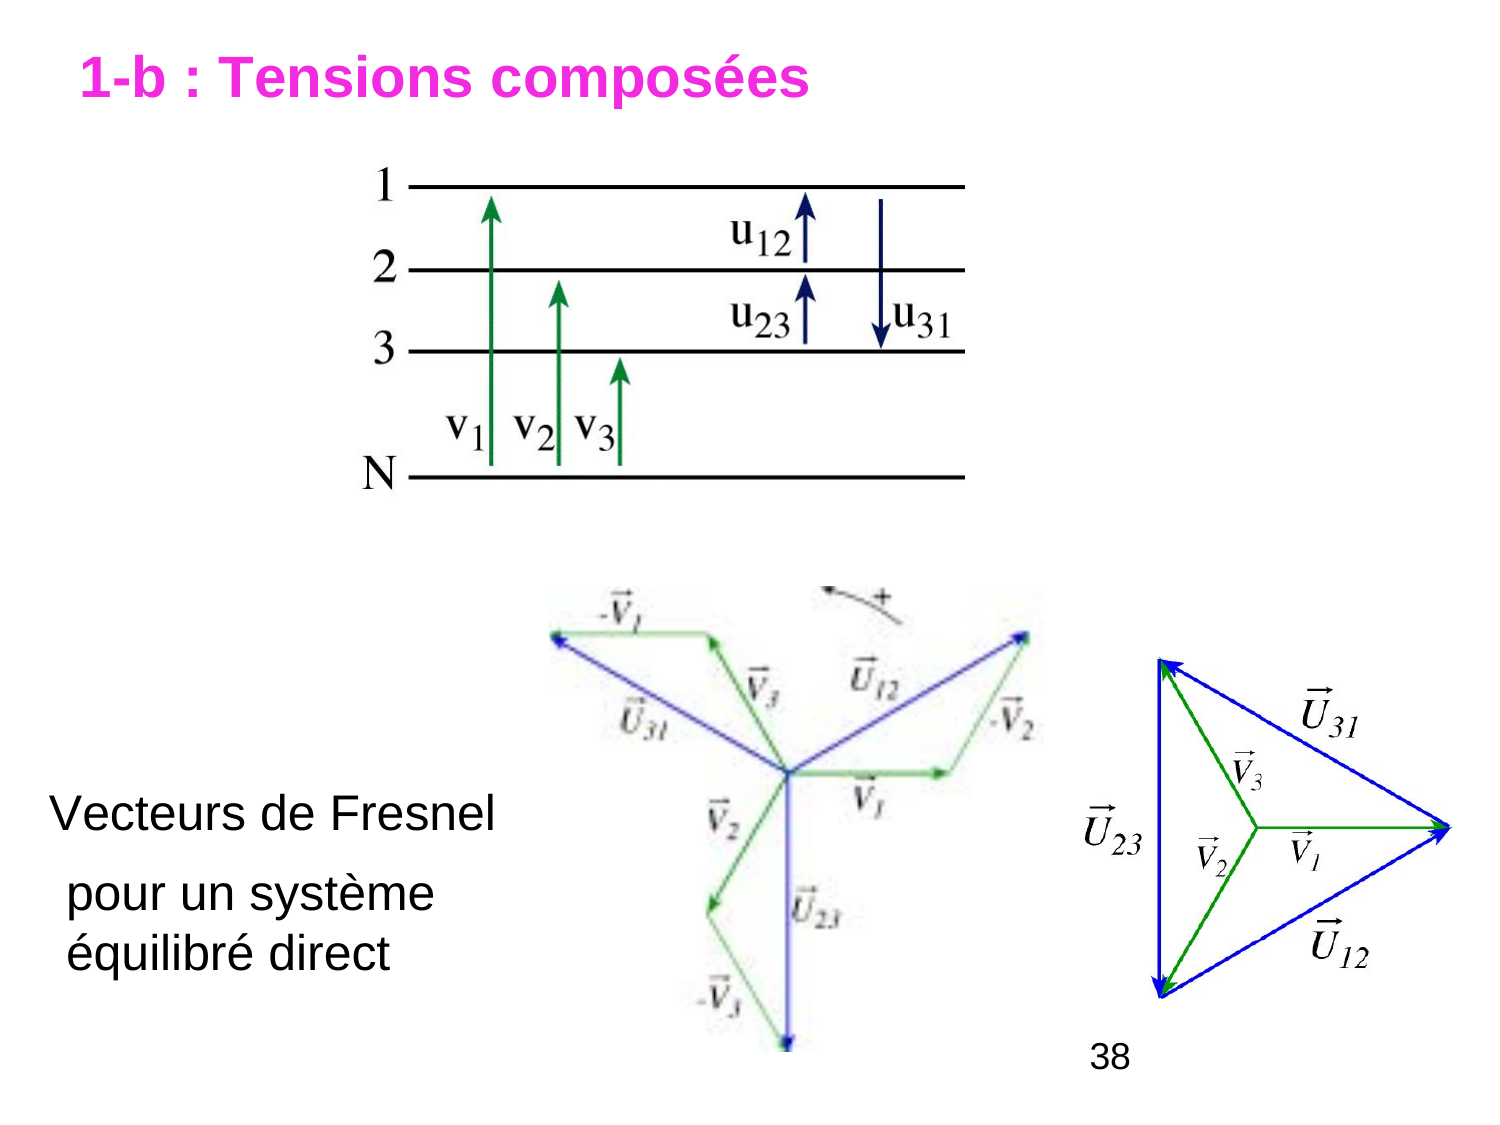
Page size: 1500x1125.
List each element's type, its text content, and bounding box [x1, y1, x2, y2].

picture [348, 160, 968, 503]
text_box Vecteurs de Fresnel [34, 772, 526, 849]
text_box 1-b : Tensions composées [64, 31, 1081, 117]
text_box pour un système équilibré direct [51, 852, 465, 989]
picture [549, 586, 1044, 1052]
picture [1069, 656, 1453, 999]
